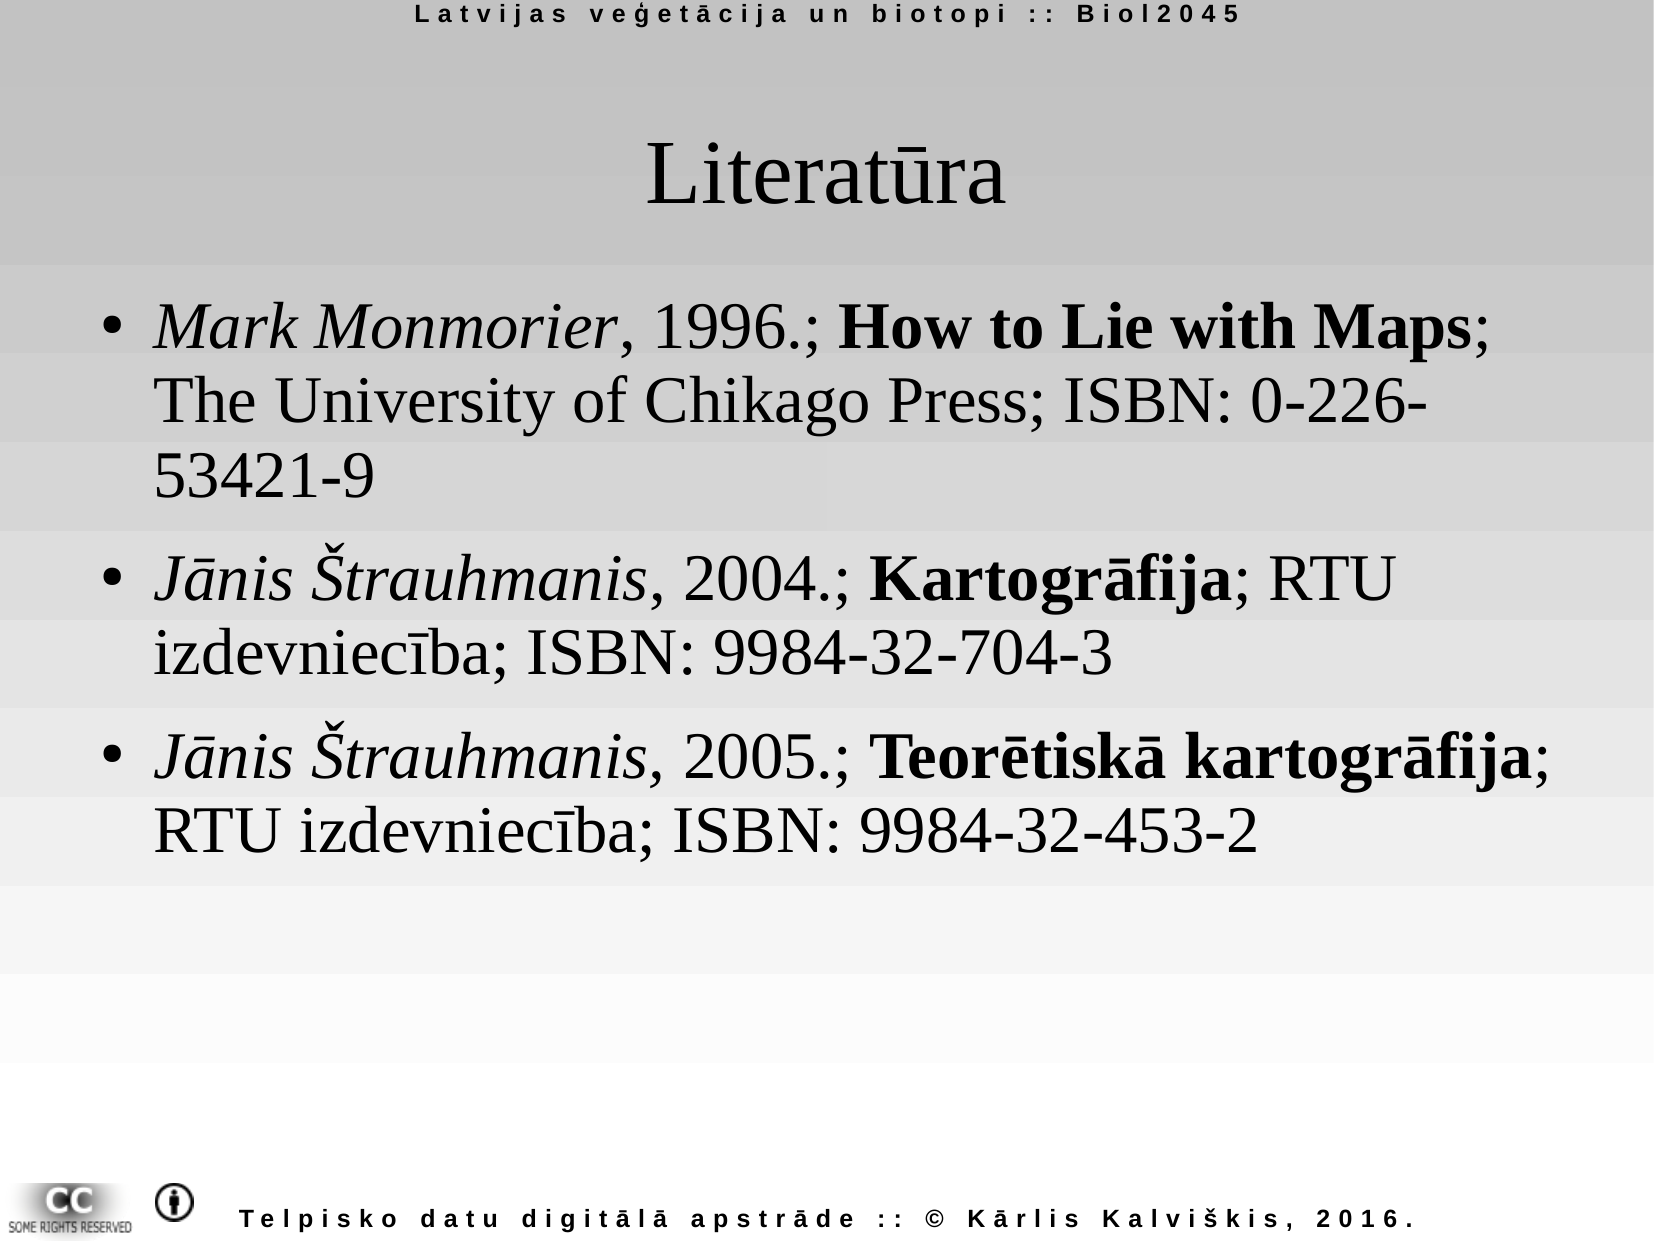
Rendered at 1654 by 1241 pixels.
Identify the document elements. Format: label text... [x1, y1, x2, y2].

list Mark Monmorier, 1996.; How to Lie with Maps; The University of Chikago Press; ISBN: 0-226-53421-9 Jānis Štrauhmanis, 2004.; Kartogrāfija; RTU izdevniecība; ISBN: 9984-32-704-3 Jānis Štrauhmanis, 2005.; Teorētiskā kartogrāfija; RTU izdevniecība; ISBN: 9984-32-453-2 [82, 289, 1571, 1113]
title Literatūra [29, 49, 1625, 296]
picture [0, 0, 1654, 1241]
